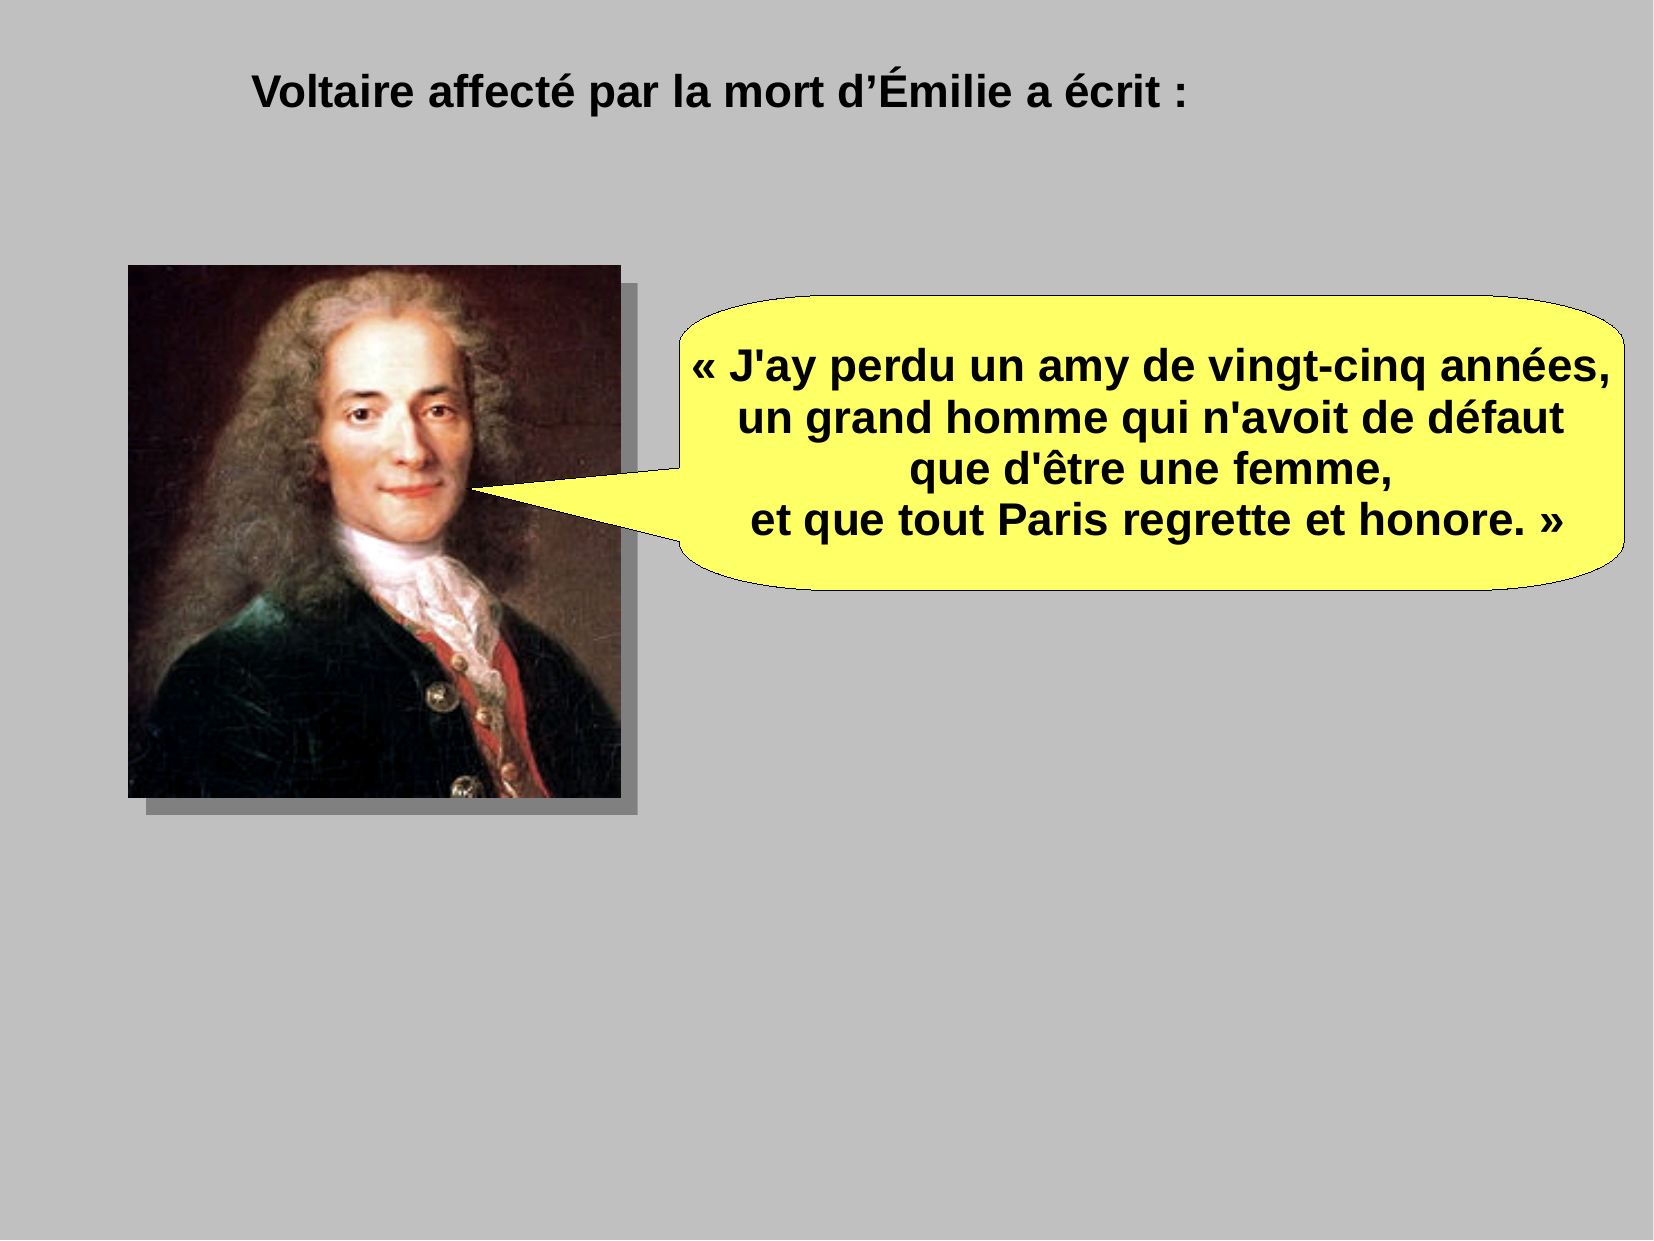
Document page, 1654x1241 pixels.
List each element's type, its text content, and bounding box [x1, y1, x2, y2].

picture [128, 265, 621, 798]
text_box Voltaire affecté par la mort d’Émilie a écrit : [236, 59, 1418, 127]
text_box « J'ay perdu un amy de vingt-cinq années, un grand homme qui n'avoit de défaut que d'être une femme, et que tout Paris regrette et honore. » [466, 295, 1625, 591]
